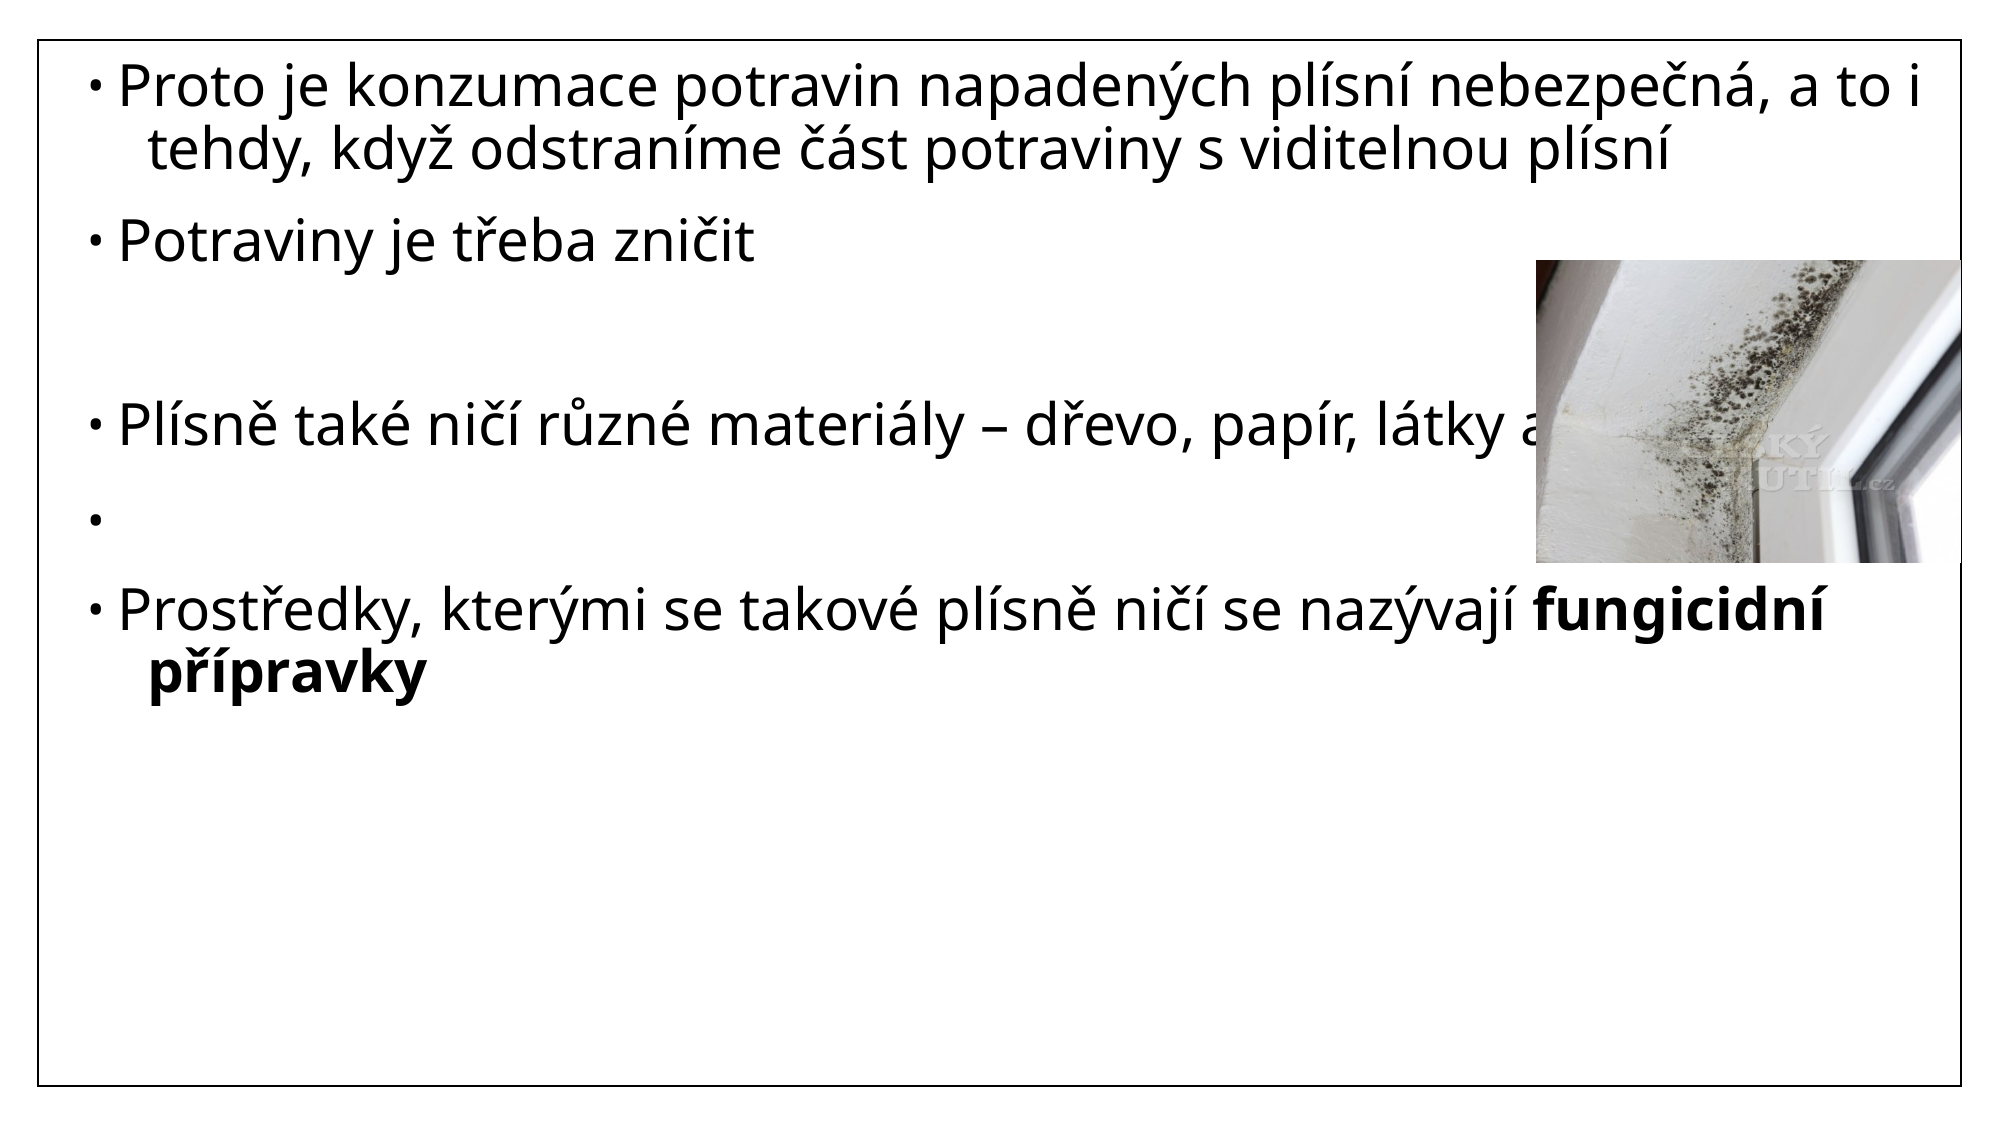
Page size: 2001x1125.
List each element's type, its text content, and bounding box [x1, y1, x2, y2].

list Proto je konzumace potravin napadených plísní nebezpečná, a to i tehdy, když odstraníme část potraviny s viditelnou plísní Potraviny je třeba zničit Plísně také ničí různé materiály – dřevo, papír, látky apod. Prostředky, kterými se takové plísně ničí se nazývají fungicidní přípravky [57, 48, 1940, 1001]
picture [1536, 260, 1961, 563]
